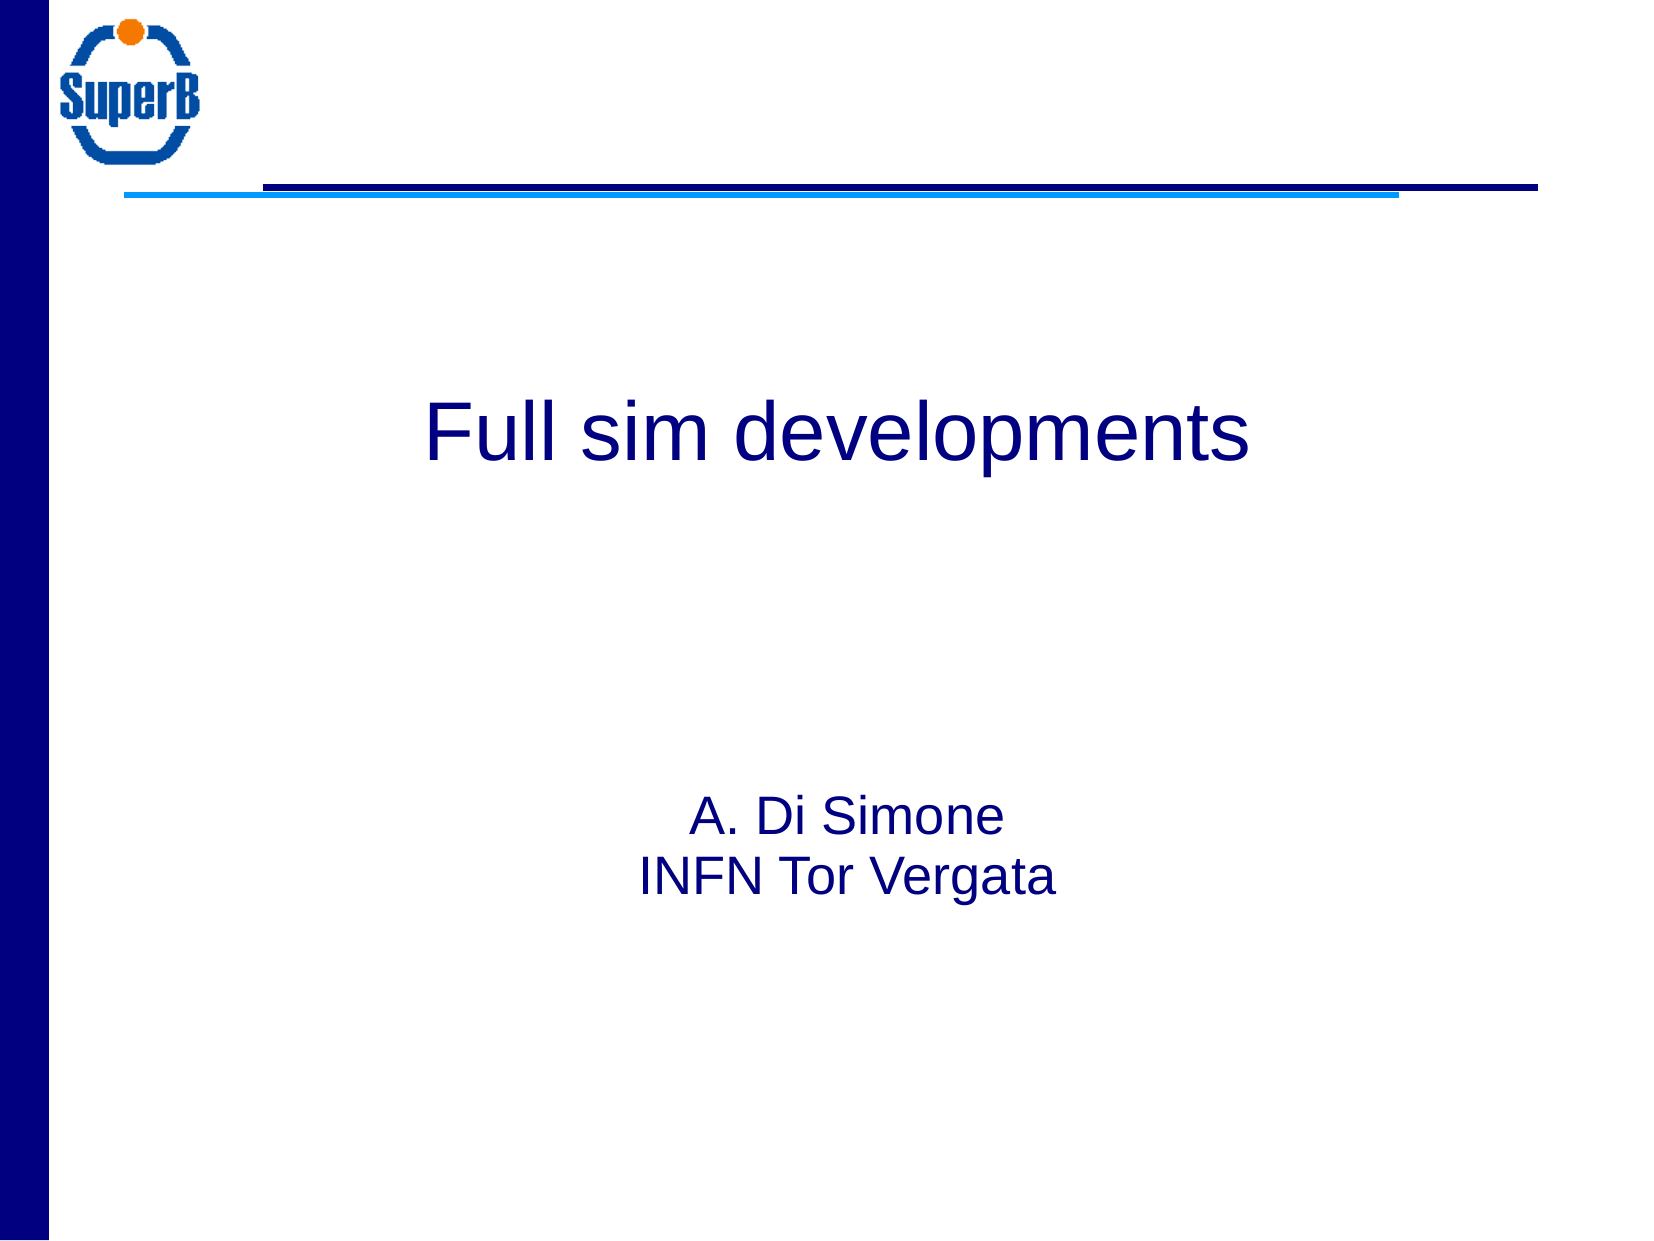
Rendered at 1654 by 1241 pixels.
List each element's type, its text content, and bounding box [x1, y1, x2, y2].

text_box A. Di Simone INFN Tor Vergata [153, 656, 1542, 914]
picture [51, 16, 208, 170]
text_box Full sim developments [409, 377, 1268, 486]
